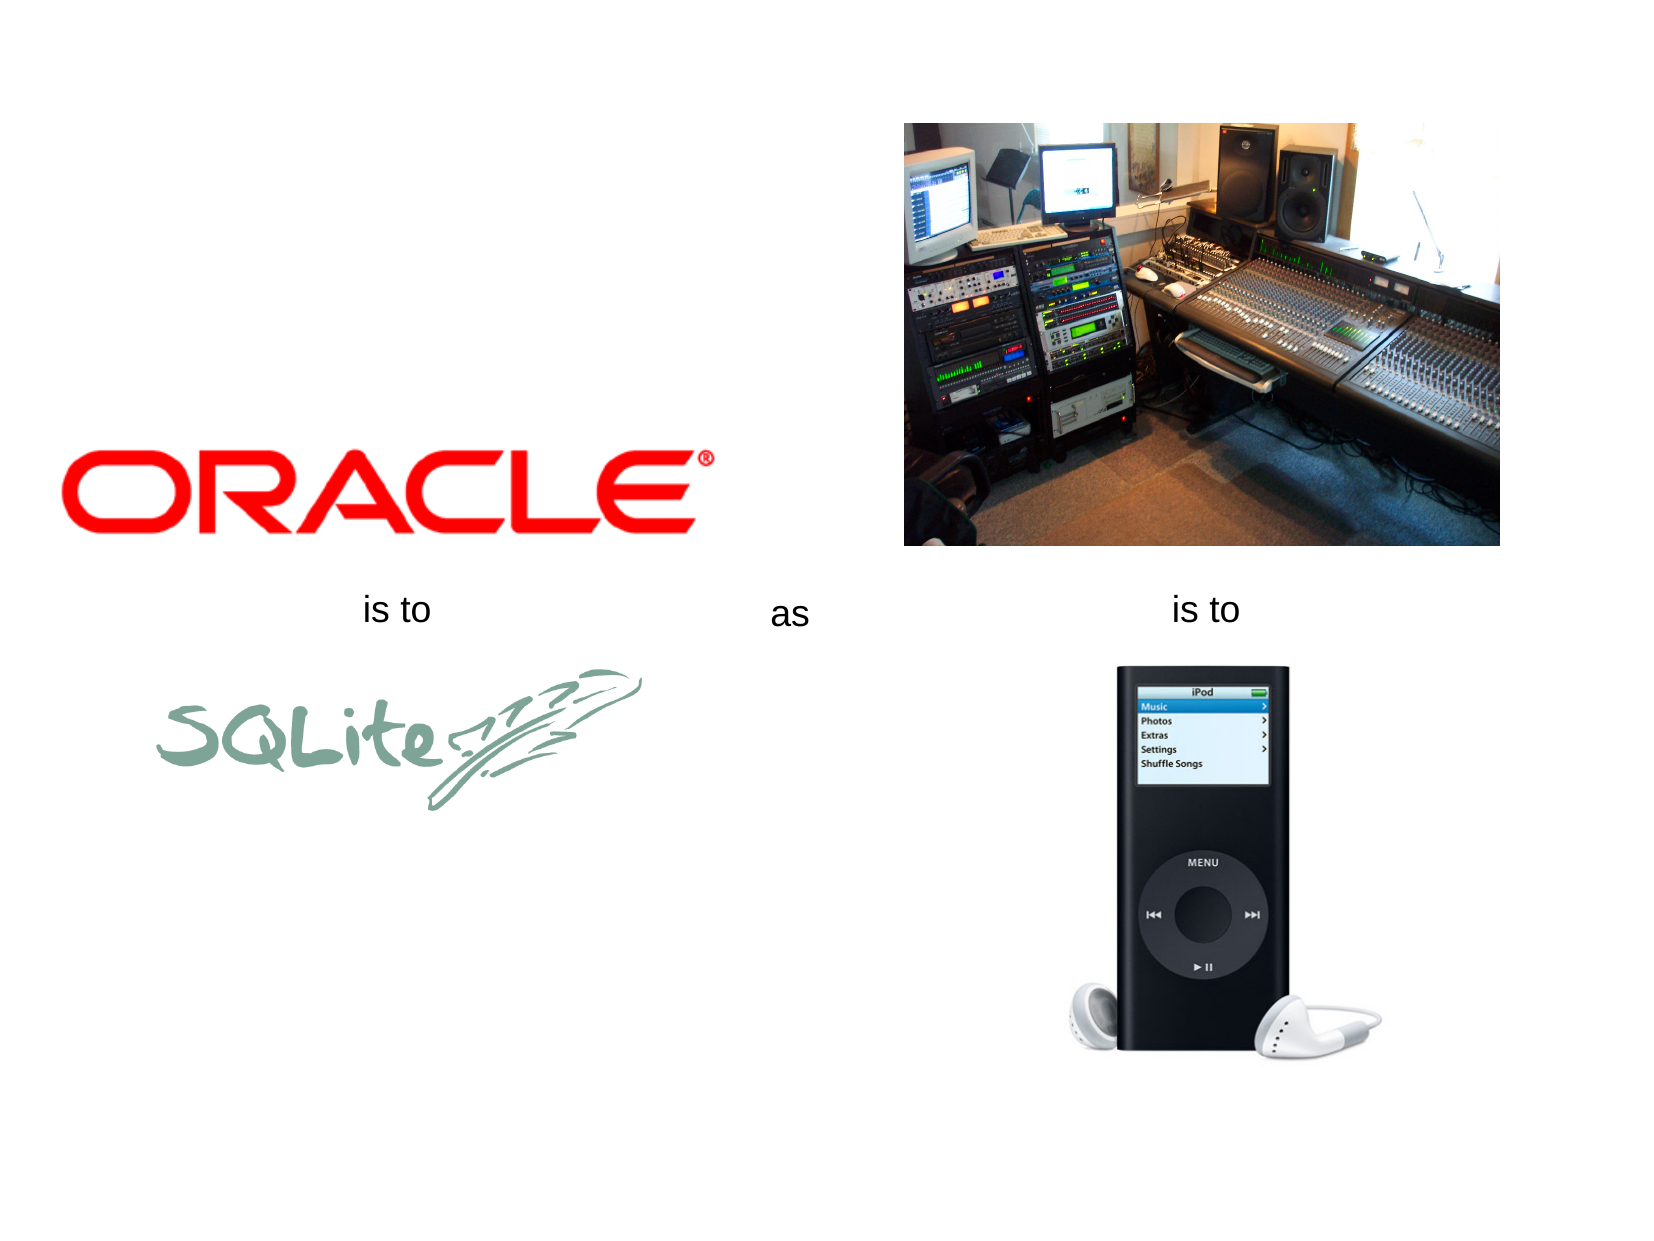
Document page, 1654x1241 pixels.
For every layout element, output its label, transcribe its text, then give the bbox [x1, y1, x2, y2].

picture [1063, 663, 1388, 1067]
picture [904, 123, 1500, 546]
text_box is to [1157, 581, 1256, 640]
text_box is to [348, 581, 447, 640]
text_box as [755, 585, 825, 644]
picture [48, 438, 724, 550]
picture [155, 668, 642, 812]
